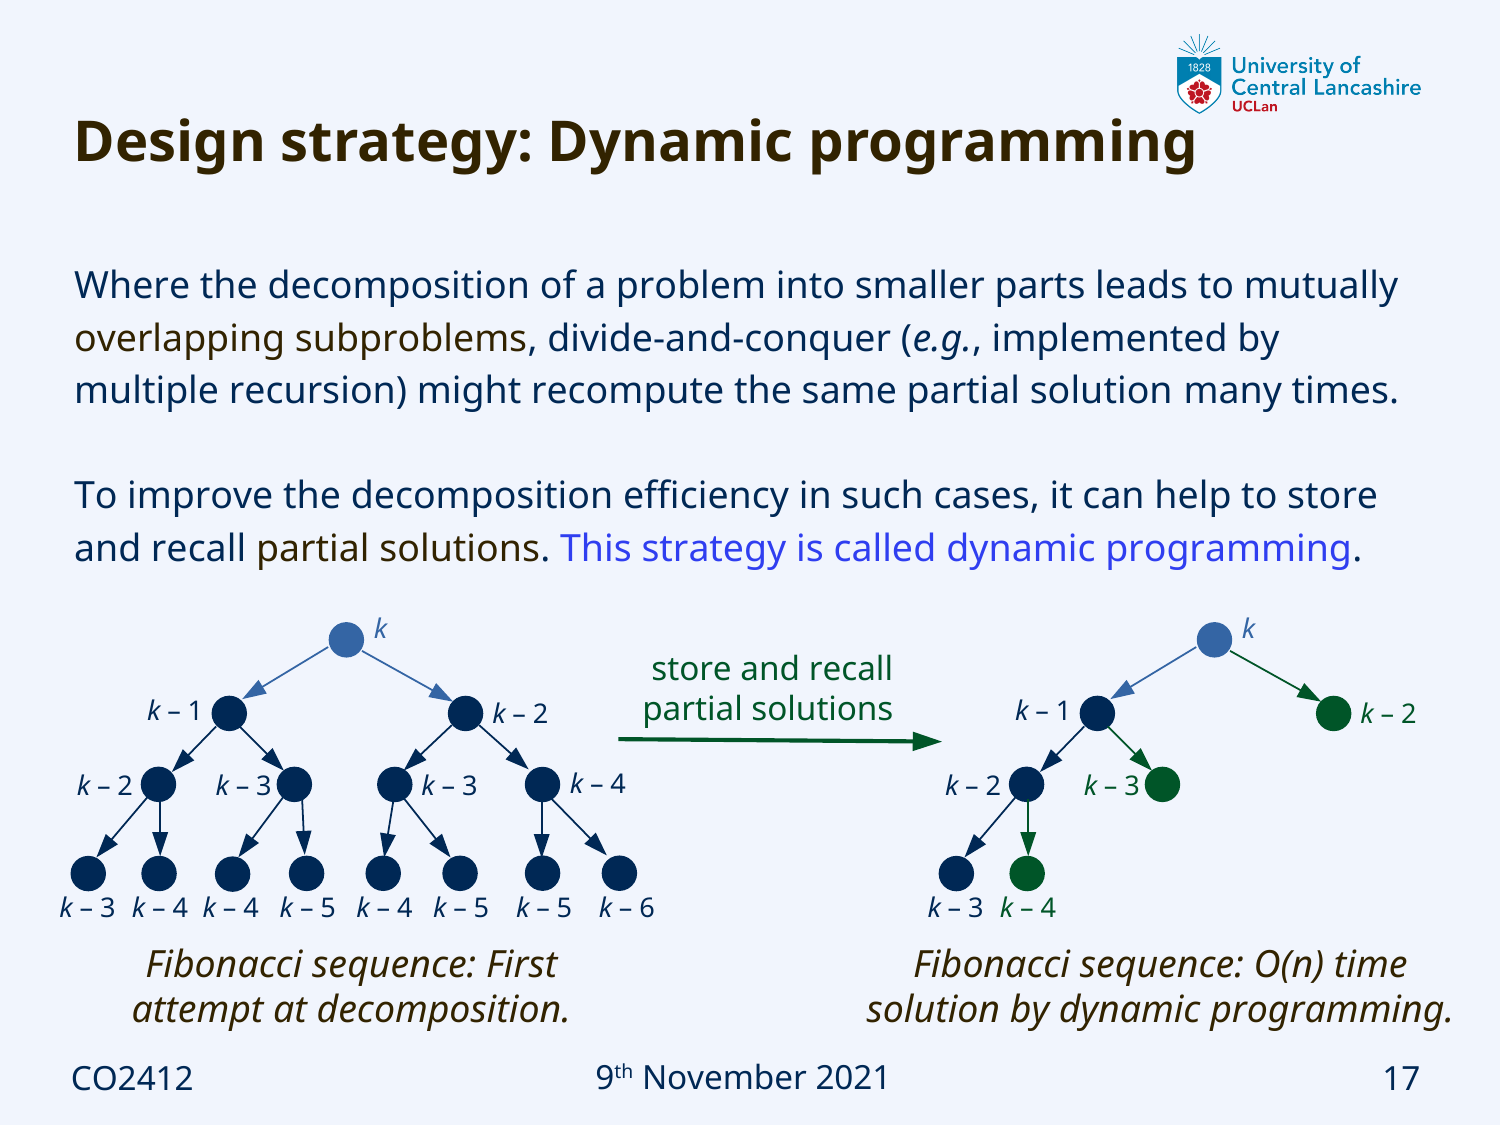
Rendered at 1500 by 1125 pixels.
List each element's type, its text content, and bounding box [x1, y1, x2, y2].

text_box k – 3 [200, 760, 289, 808]
text_box k – 3 [1068, 760, 1157, 808]
text_box k – 3 [912, 882, 1001, 931]
text_box [377, 766, 406, 803]
text_box [150, 766, 177, 803]
text_box k – 2 [930, 760, 1018, 808]
text_box [214, 856, 251, 883]
text_box k – 4 [187, 883, 264, 931]
text_box [1009, 855, 1045, 883]
text_box k – 2 [62, 760, 150, 808]
text_box k – 3 [44, 882, 133, 931]
text_box [442, 855, 478, 883]
text_box [1018, 766, 1045, 803]
text_box k – 4 [555, 759, 643, 807]
text_box [524, 766, 555, 803]
text_box [221, 695, 248, 732]
text_box [524, 855, 561, 883]
text_box Fibonacci sequence: O(n) time solution by dynamic programming. [846, 932, 1475, 1038]
text_box k – 2 [1345, 688, 1434, 737]
text_box [1157, 766, 1181, 803]
text_box k [359, 603, 403, 652]
text_box [1315, 695, 1345, 732]
text_box k [1227, 603, 1271, 652]
text_box [70, 855, 107, 882]
picture [1177, 34, 1421, 93]
text_box [447, 695, 477, 732]
text_box [938, 855, 975, 882]
text_box k – 4 [117, 883, 187, 931]
text_box k – 5 [264, 883, 353, 931]
title Design strategy: Dynamic programming [58, 93, 1475, 186]
text_box [1089, 695, 1116, 732]
text_box k – 3 [406, 760, 495, 808]
text_box k – 4 [353, 883, 418, 931]
text_box [288, 855, 325, 883]
text_box k – 5 [501, 883, 583, 931]
text_box [365, 855, 401, 883]
text_box k – 5 [418, 883, 501, 931]
text_box k – 2 [477, 688, 566, 737]
text_box [141, 855, 177, 883]
text_box [289, 766, 313, 803]
text_box Where the decomposition of a problem into smaller parts leads to mutually overlapping subproblems, divide-and-conquer (e.g., implemented by multiple recursion) might recompute the same partial solution many times. To improve the decomposition efficiency in such cases, it can help to store and recall partial solutions. This strategy is called dynamic programming. [59, 246, 1435, 577]
text_box [601, 855, 638, 883]
text_box store and recall partial solutions [621, 639, 924, 745]
text_box k – 4 [985, 883, 1073, 931]
text_box [328, 622, 360, 658]
text_box Fibonacci sequence: First attempt at decomposition. [89, 932, 614, 1038]
text_box [1196, 622, 1228, 658]
text_box k – 1 [1000, 686, 1089, 734]
text_box k – 6 [583, 883, 672, 931]
text_box k – 1 [132, 686, 221, 734]
